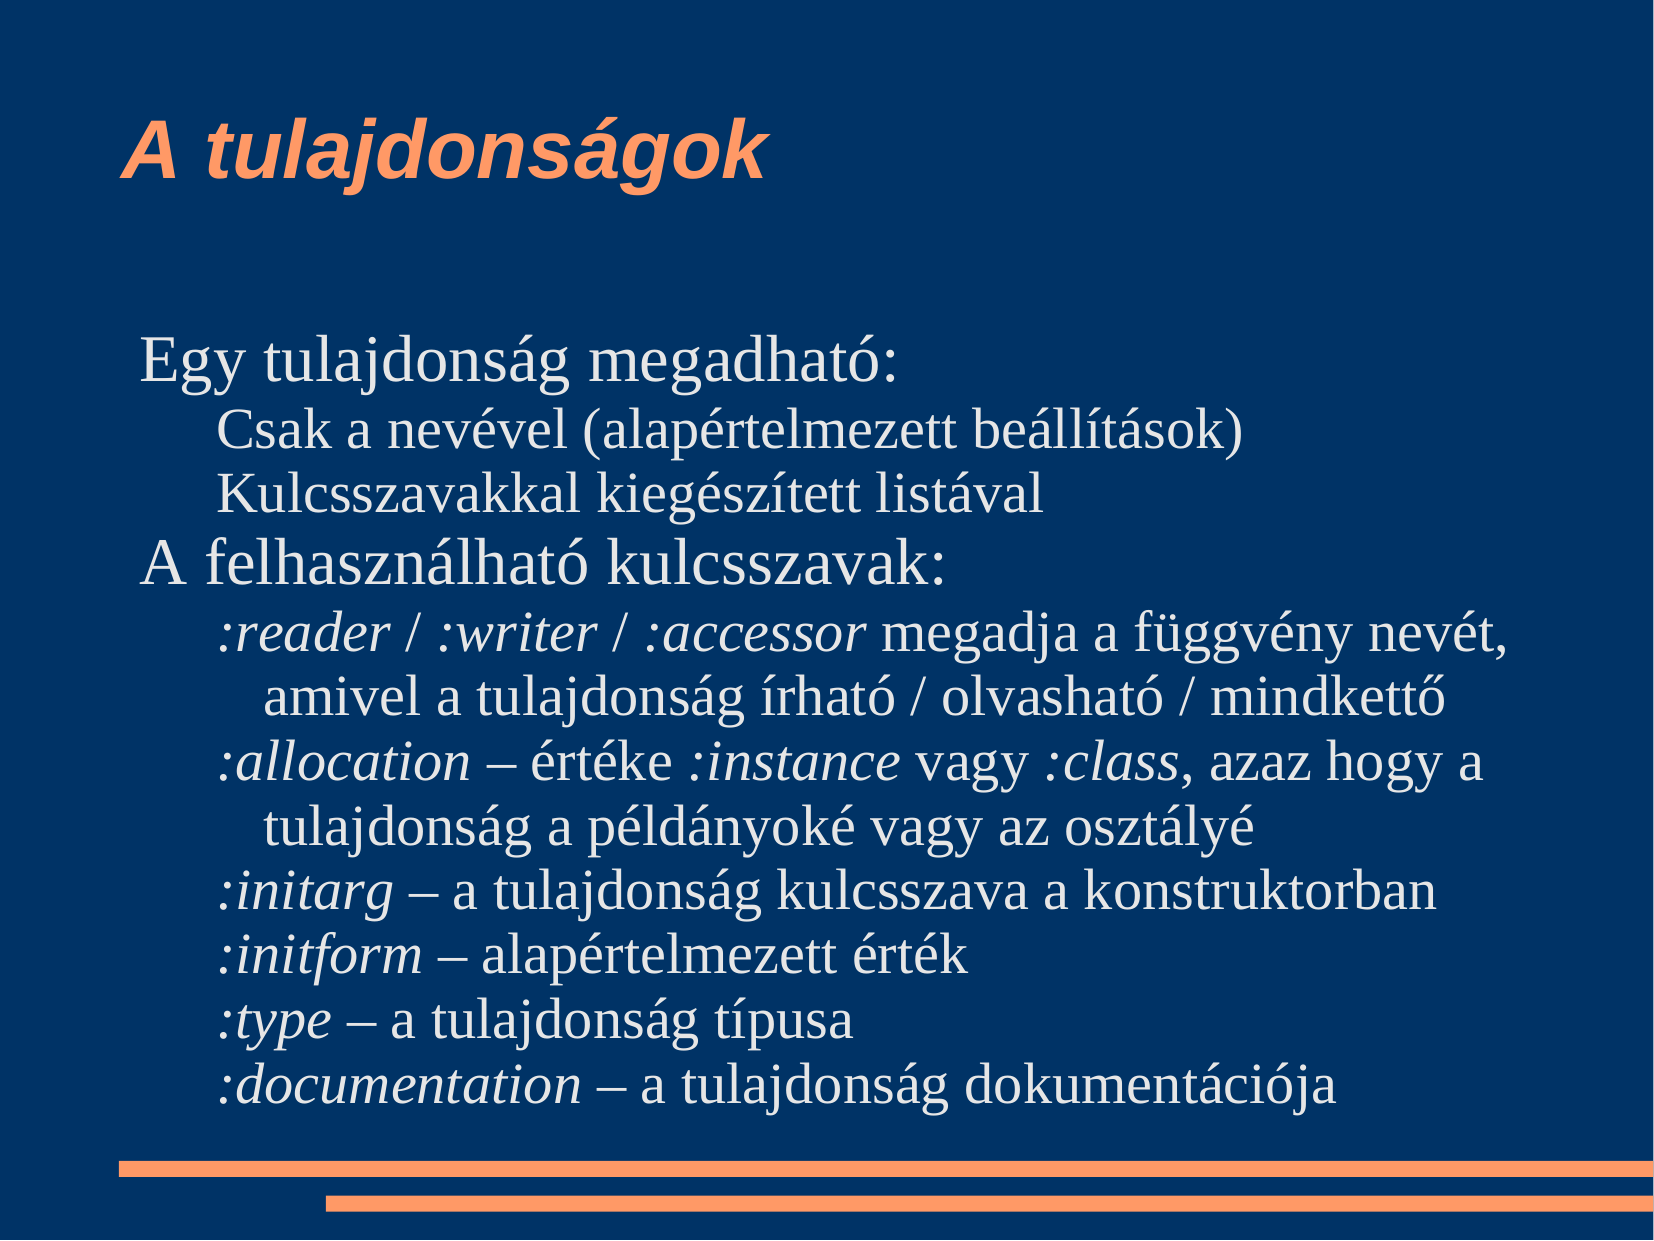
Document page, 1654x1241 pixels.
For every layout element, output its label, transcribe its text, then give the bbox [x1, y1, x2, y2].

title A tulajdonságok [121, 53, 1534, 247]
list Egy tulajdonság megadható: Csak a nevével (alapértelmezett beállítások) Kulcsszavakkal kiegészített listával A felhasználható kulcsszavak: :reader / :writer / :accessor megadja a függvény nevét, amivel a tulajdonság írható / olvasható / mindkettő :allocation – értéke :instance vagy :class, azaz hogy a tulajdonság a példányoké vagy az osztályé :initarg – a tulajdonság kulcsszava a konstruktorban :initform – alapértelmezett érték :type – a tulajdonság típusa :documentation – a tulajdonság dokumentációja [121, 322, 1561, 1118]
